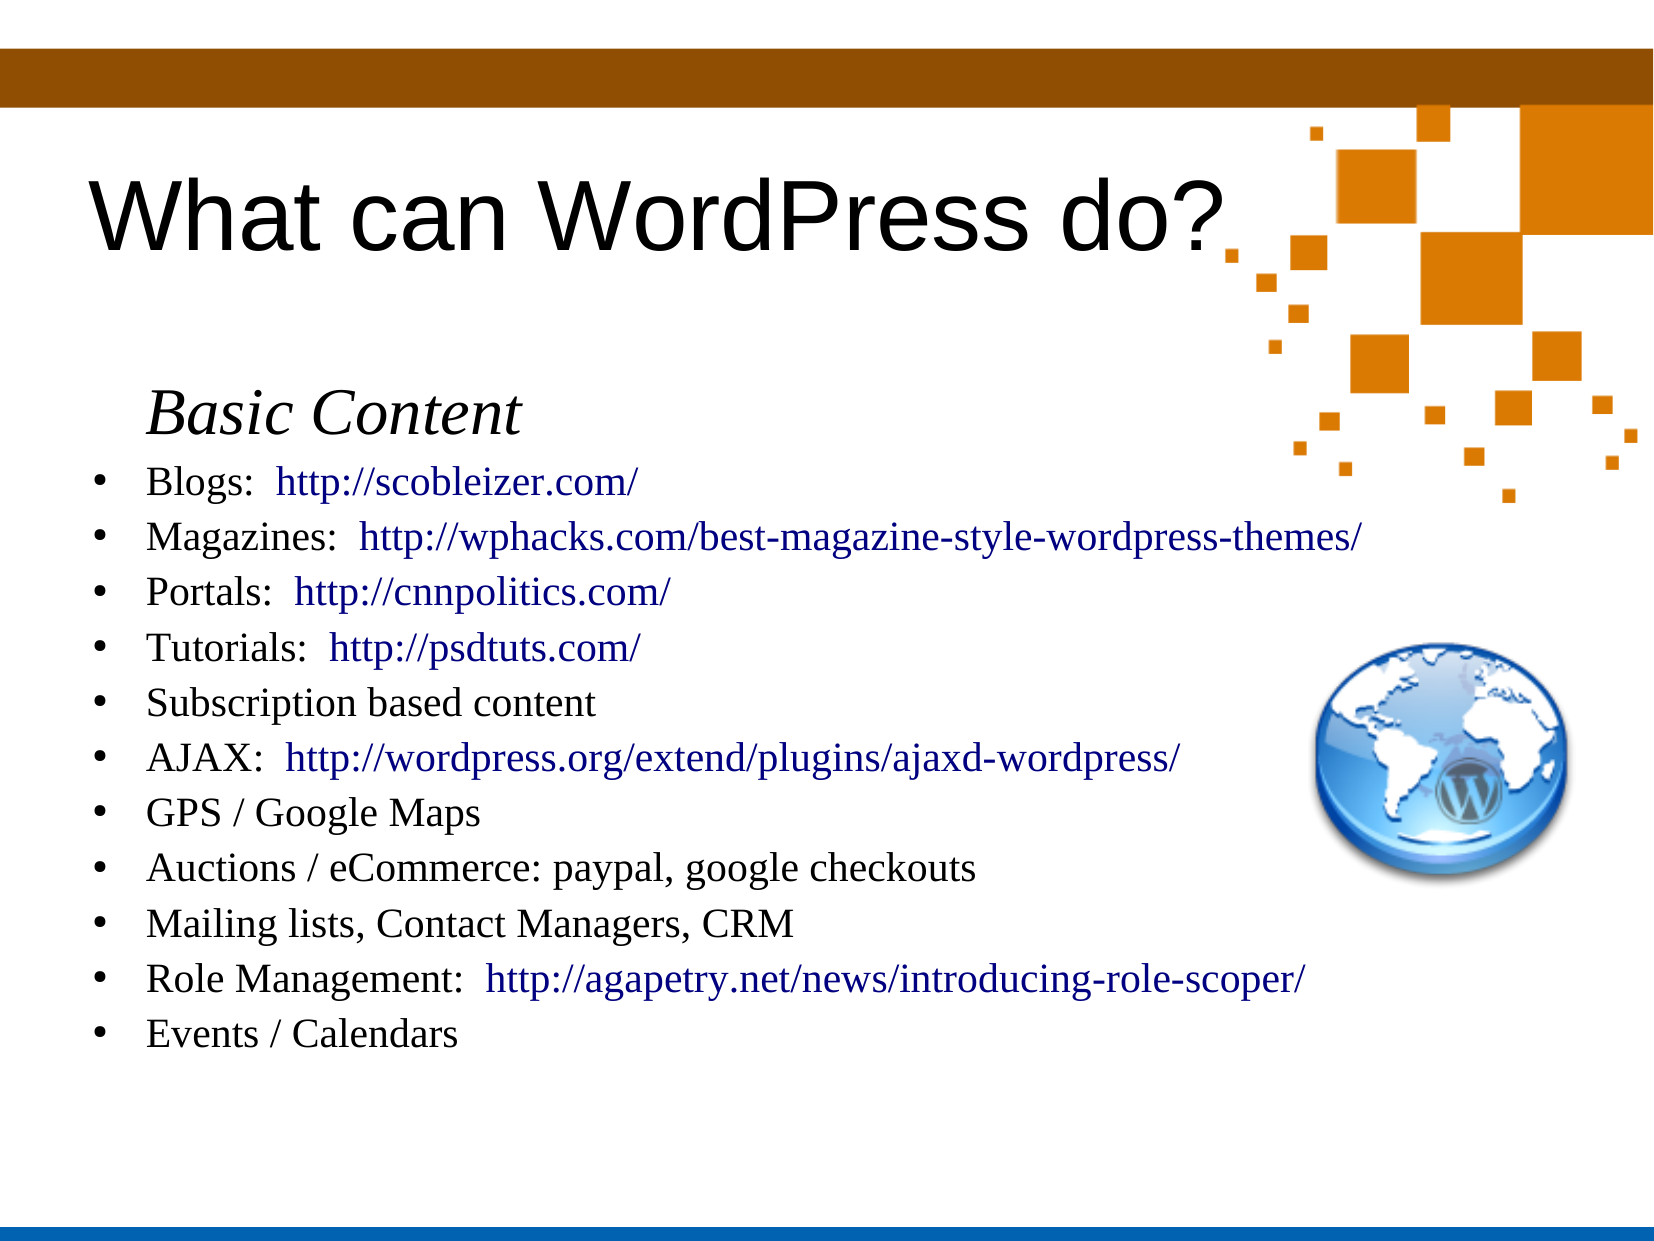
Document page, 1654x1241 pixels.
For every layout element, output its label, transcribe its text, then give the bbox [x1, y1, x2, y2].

title What can WordPress do? [88, 112, 1501, 320]
picture [0, 0, 1654, 1227]
list Basic Content Blogs: http://scobleizer.com/ Magazines: http://wphacks.com/best-magazine-style-wordpress-themes/ Portals: http://cnnpolitics.com/ Tutorials: http://psdtuts.com/ Subscription based content AJAX: http://wordpress.org/extend/plugins/ajaxd-wordpress/ GPS / Google Maps Auctions / eCommerce: paypal, google checkouts Mailing lists, Contact Managers, CRM Role Management: http://agapetry.net/news/introducing-role-scoper/ Events / Calendars [75, 375, 1487, 1110]
